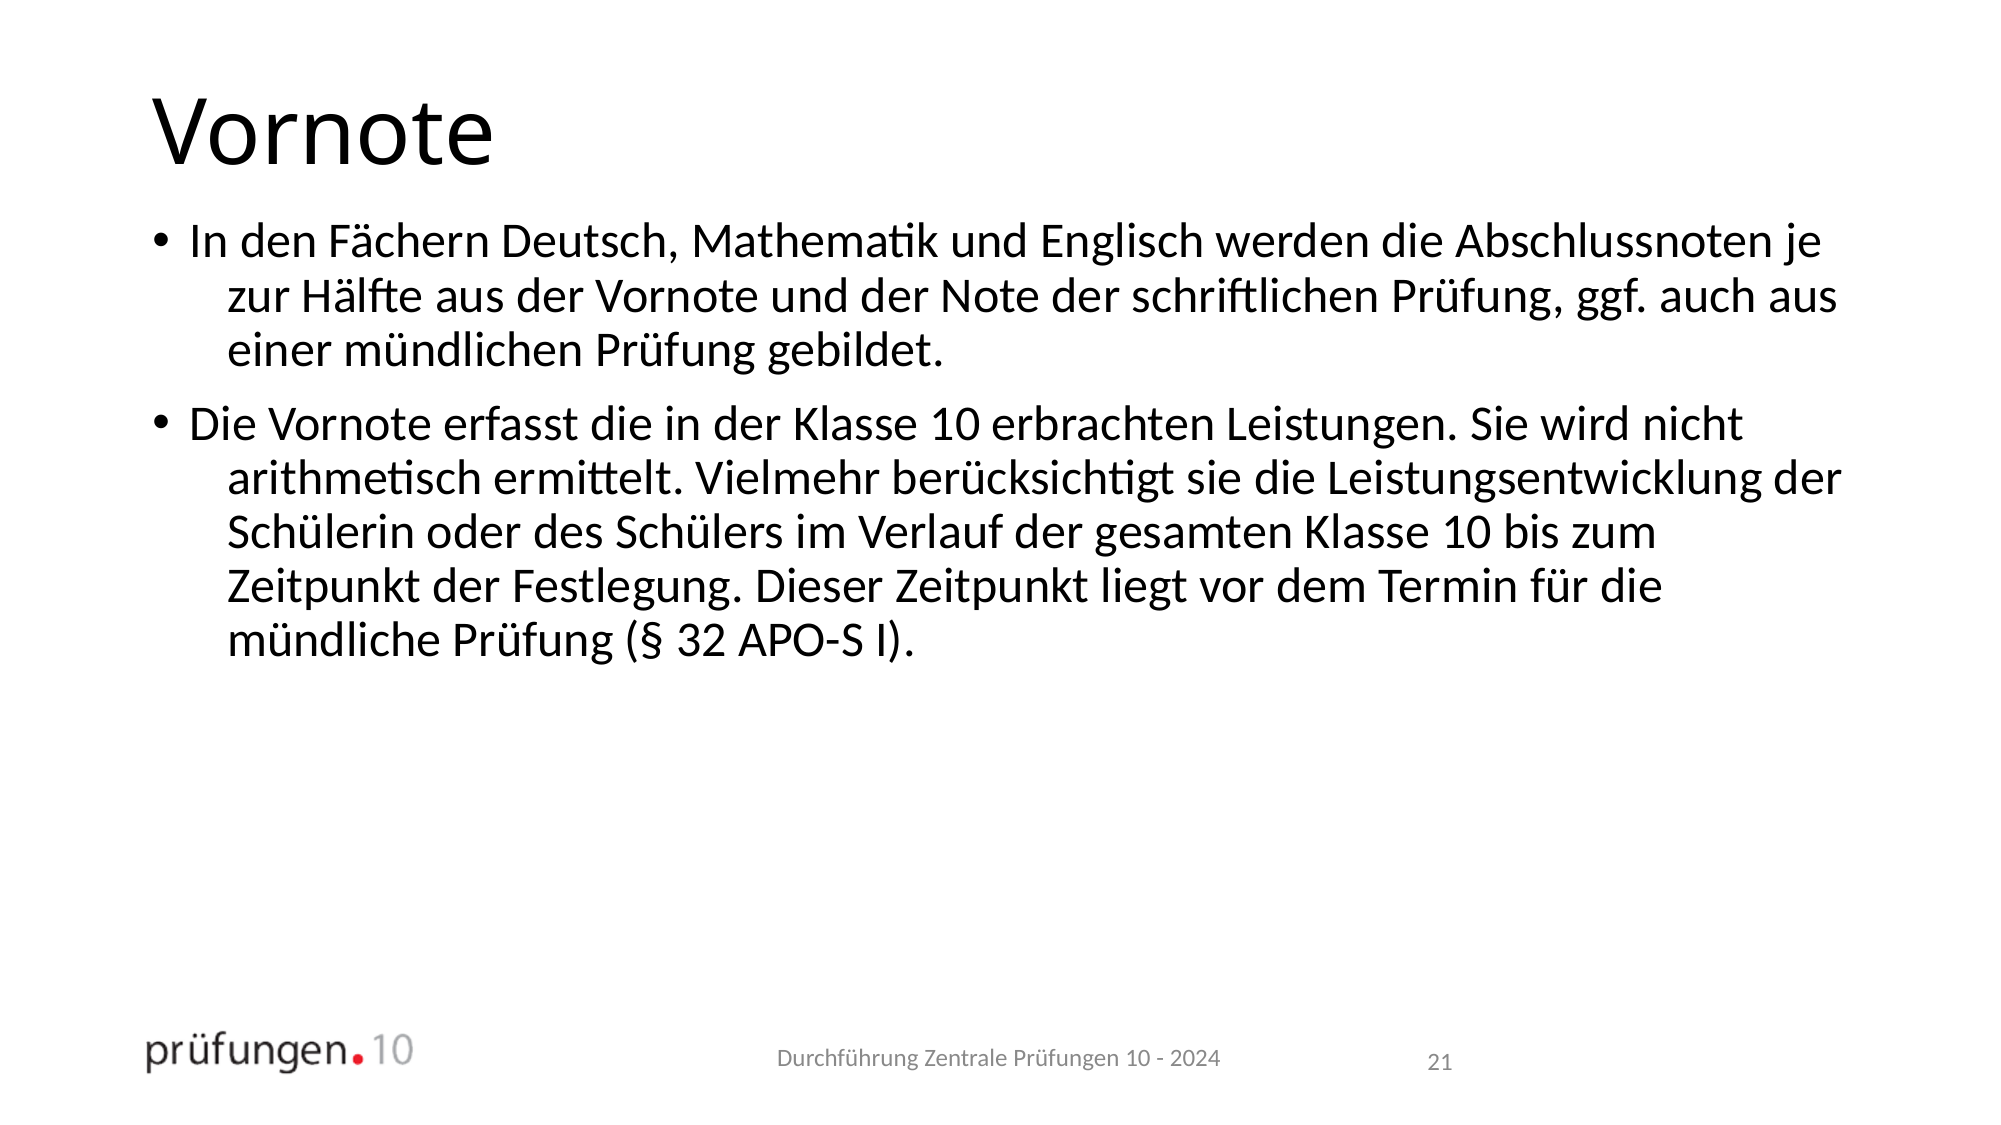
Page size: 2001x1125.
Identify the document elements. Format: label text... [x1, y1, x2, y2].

title Vornote [137, 77, 1863, 193]
list In den Fächern Deutsch, Mathematik und Englisch werden die Abschlussnoten je zur Hälfte aus der Vornote und der Note der schriftlichen Prüfung, ggf. auch aus einer mündlichen Prüfung gebildet. Die Vornote erfasst die in der Klasse 10 erbrachten Leistungen. Sie wird nicht arithmetisch ermittelt. Vielmehr berücksichtigt sie die Leistungsentwicklung der Schülerin oder des Schülers im Verlauf der gesamten Klasse 10 bis zum Zeitpunkt der Festlegung. Dieser Zeitpunkt liegt vor dem Termin für die mündliche Prüfung (§ 32 APO-S I). [137, 207, 1863, 1014]
text_box [1412, 1030, 1863, 1091]
